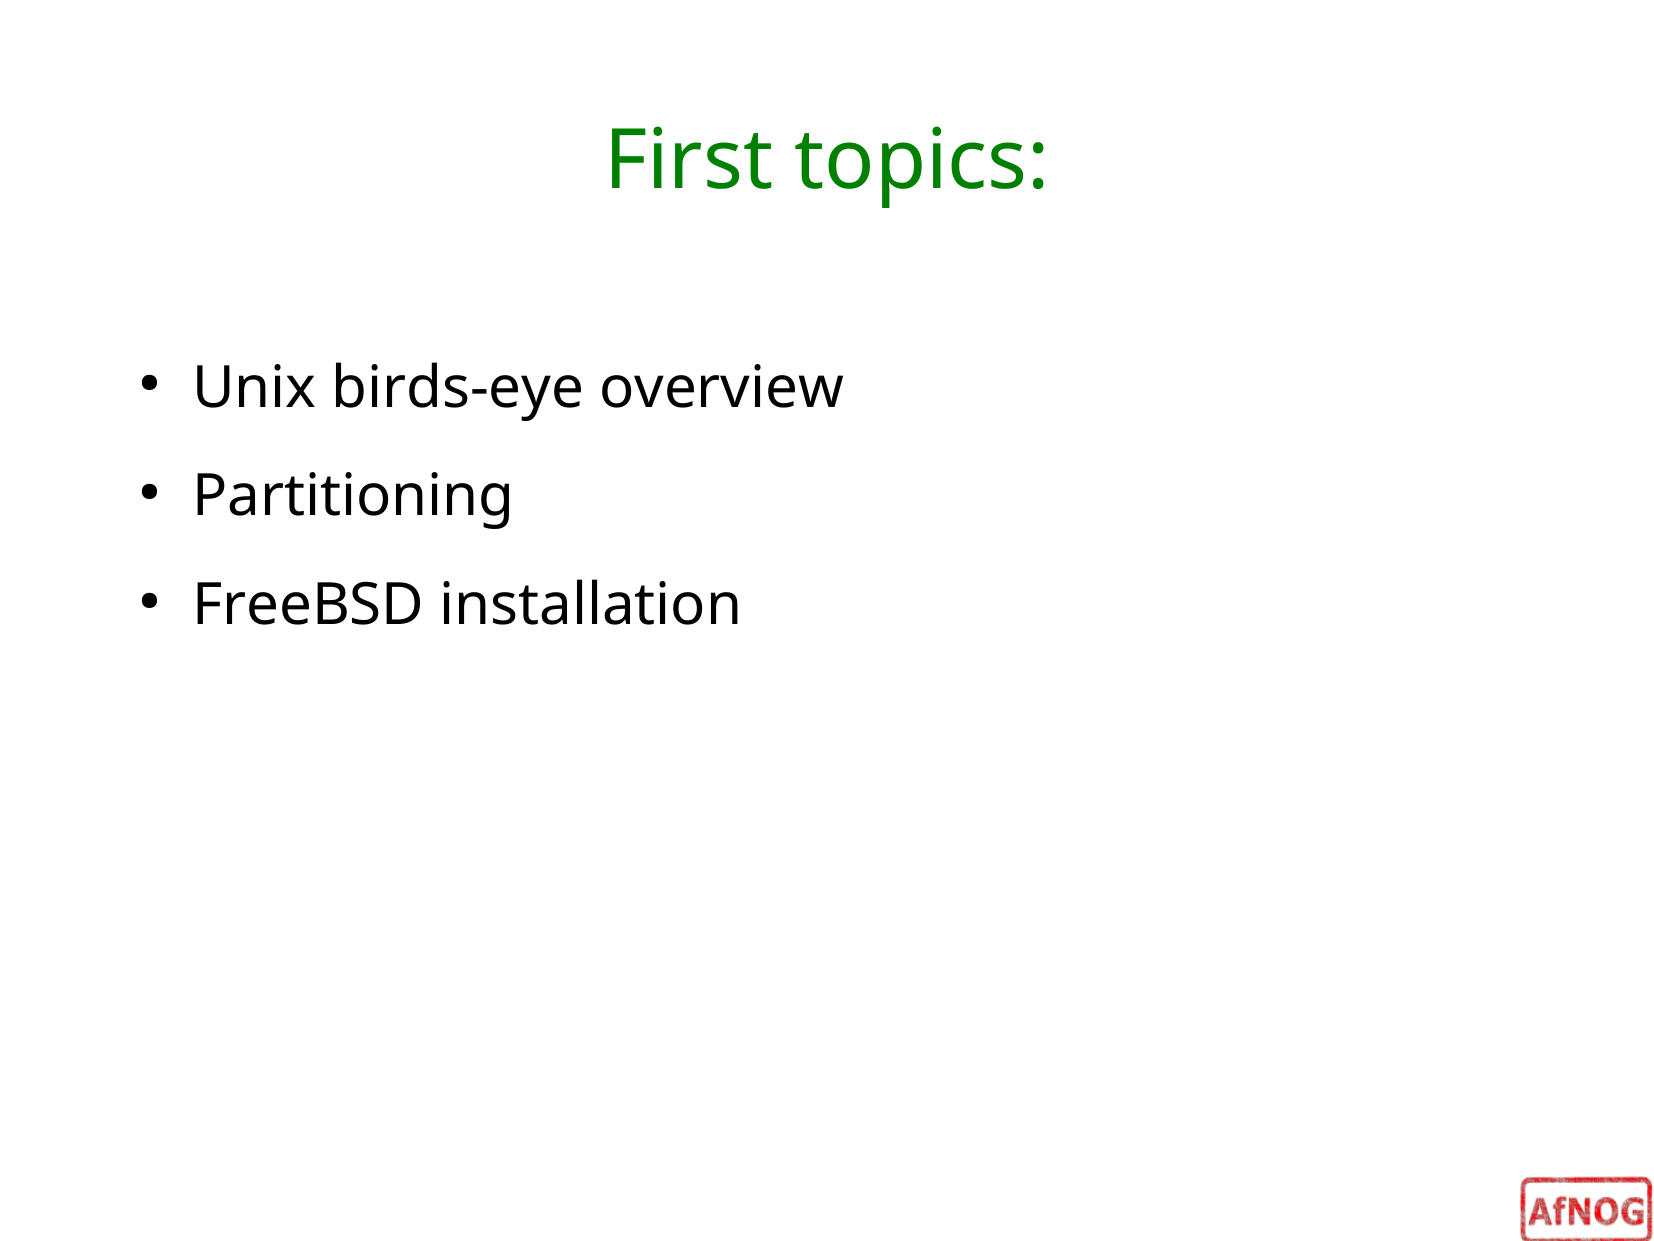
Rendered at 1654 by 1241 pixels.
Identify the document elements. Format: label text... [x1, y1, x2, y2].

list Unix birds-eye overview Partitioning FreeBSD installation [121, 344, 1533, 1127]
picture [1519, 1175, 1654, 1241]
title First topics: [121, 73, 1533, 241]
